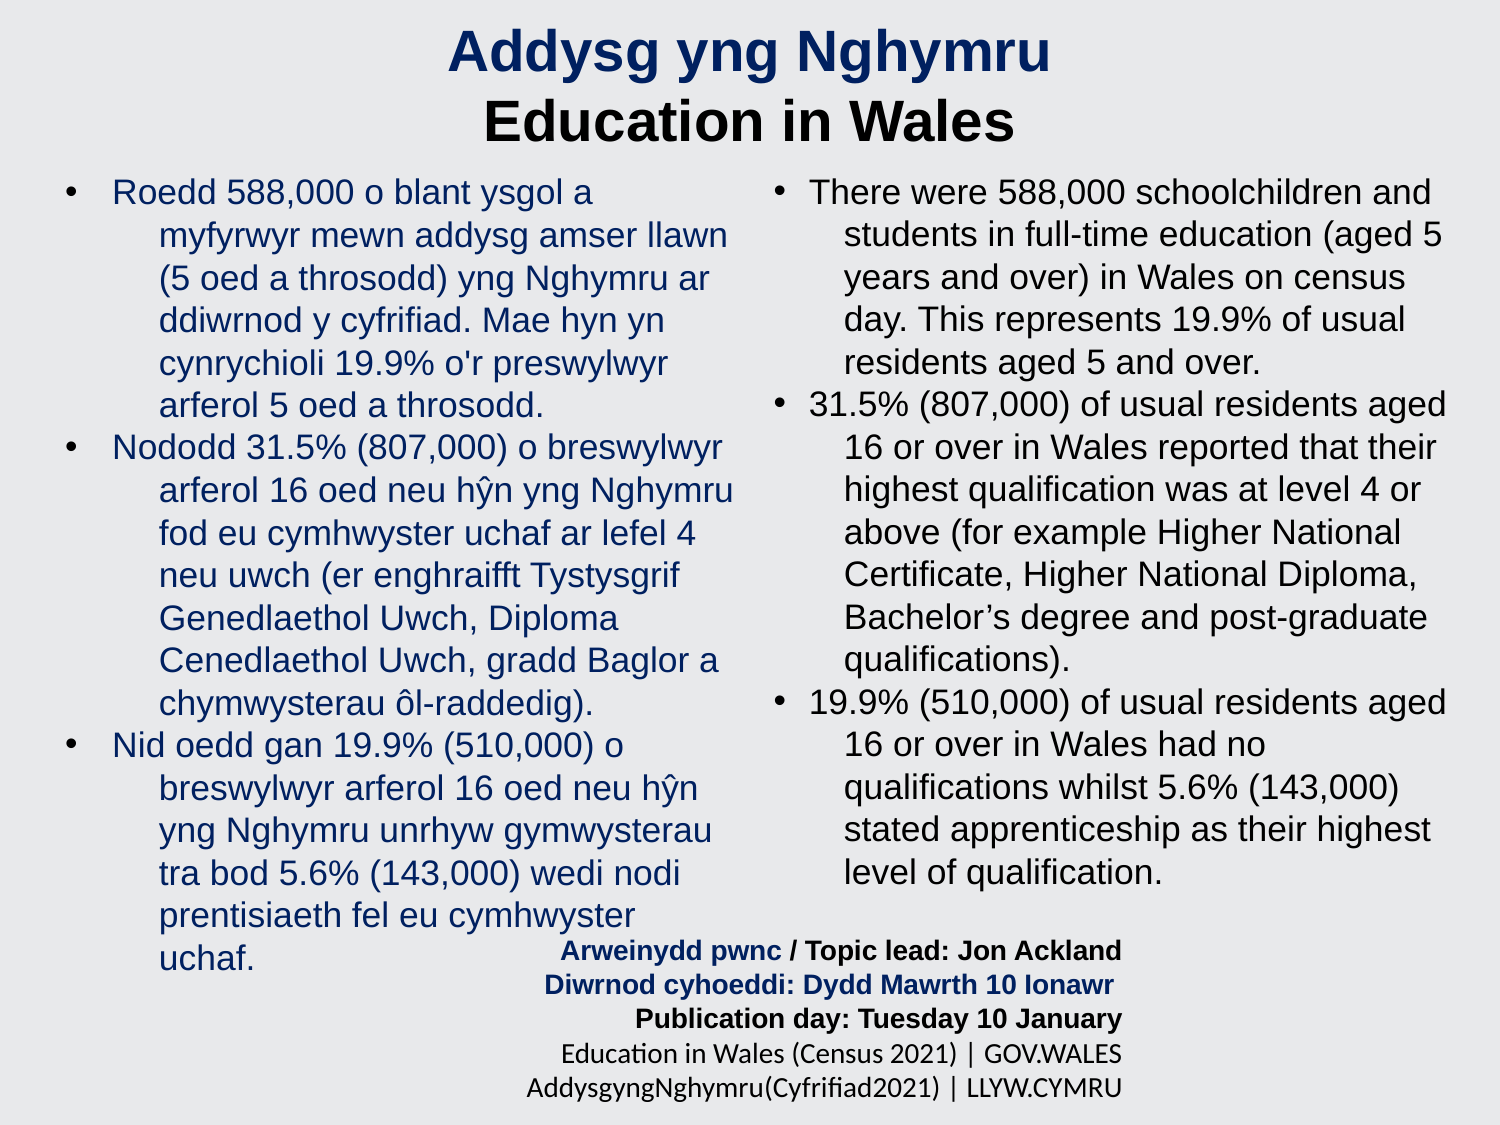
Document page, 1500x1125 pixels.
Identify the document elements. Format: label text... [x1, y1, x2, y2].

text_box Arweinydd pwnc / Topic lead: Jon Ackland Diwrnod cyhoeddi: Dydd Mawrth 10 Ionawr Publication day: Tuesday 10 January Education in Wales (Census 2021) | GOV.WALES Addysg yng Nghymru (Cyfrifiad 2021) | LLYW.CYMRU [511, 925, 1454, 1114]
text_box There were 588,000 schoolchildren and students in full-time education (aged 5 years and over) in Wales on census day. This represents 19.9% of usual residents aged 5 and over. 31.5% (807,000) of usual residents aged 16 or over in Wales reported that their highest qualification was at level 4 or above (for example Higher National Certificate, Higher National Diploma, Bachelor’s degree and post-graduate qualifications). 19.9% (510,000) of usual residents aged 16 or over in Wales had no qualifications whilst 5.6% (143,000) stated apprenticeship as their highest level of qualification. [758, 161, 1463, 906]
title Addysg yng Nghymru Education in Wales [75, 0, 1426, 177]
text_box Roedd 588,000 o blant ysgol a myfyrwyr mewn addysg amser llawn (5 oed a throsodd) yng Nghymru ar ddiwrnod y cyfrifiad. Mae hyn yn cynrychioli 19.9% o'r preswylwyr arferol 5 oed a throsodd. Nododd 31.5% (807,000) o breswylwyr arferol 16 oed neu hŷn yng Nghymru fod eu cymhwyster uchaf ar lefel 4 neu uwch (er enghraifft Tystysgrif Genedlaethol Uwch, Diploma Cenedlaethol Uwch, gradd Baglor a chymwysterau ôl-raddedig). Nid oedd gan 19.9% (510,000) o breswylwyr arferol 16 oed neu hŷn yng Nghymru unrhyw gymwysterau tra bod 5.6% (143,000) wedi nodi prentisiaeth fel eu cymhwyster uchaf. [50, 162, 754, 950]
